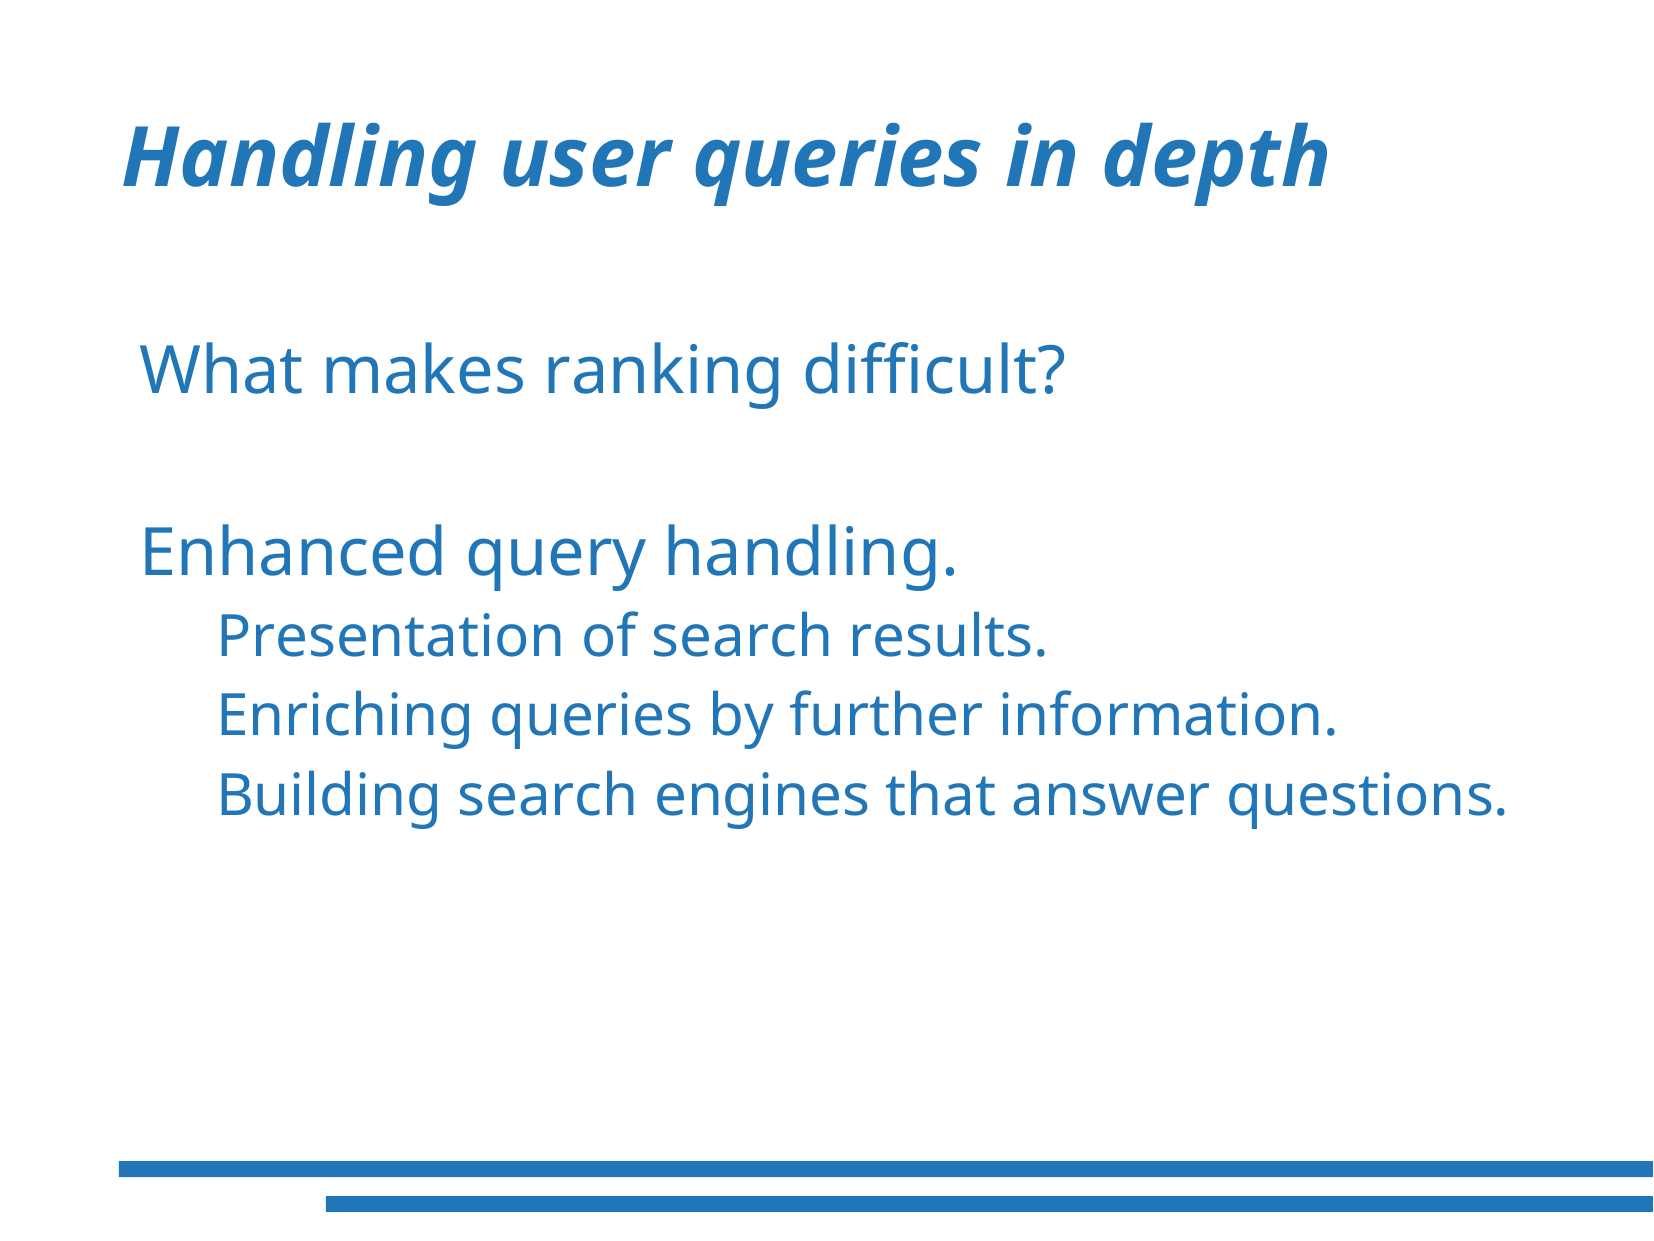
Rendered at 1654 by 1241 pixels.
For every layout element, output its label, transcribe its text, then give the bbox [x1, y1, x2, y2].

list What makes ranking difficult? Enhanced query handling. Presentation of search results. Enriching queries by further information. Building search engines that answer questions. [121, 322, 1561, 1133]
title Handling user queries in depth [121, 50, 1534, 258]
